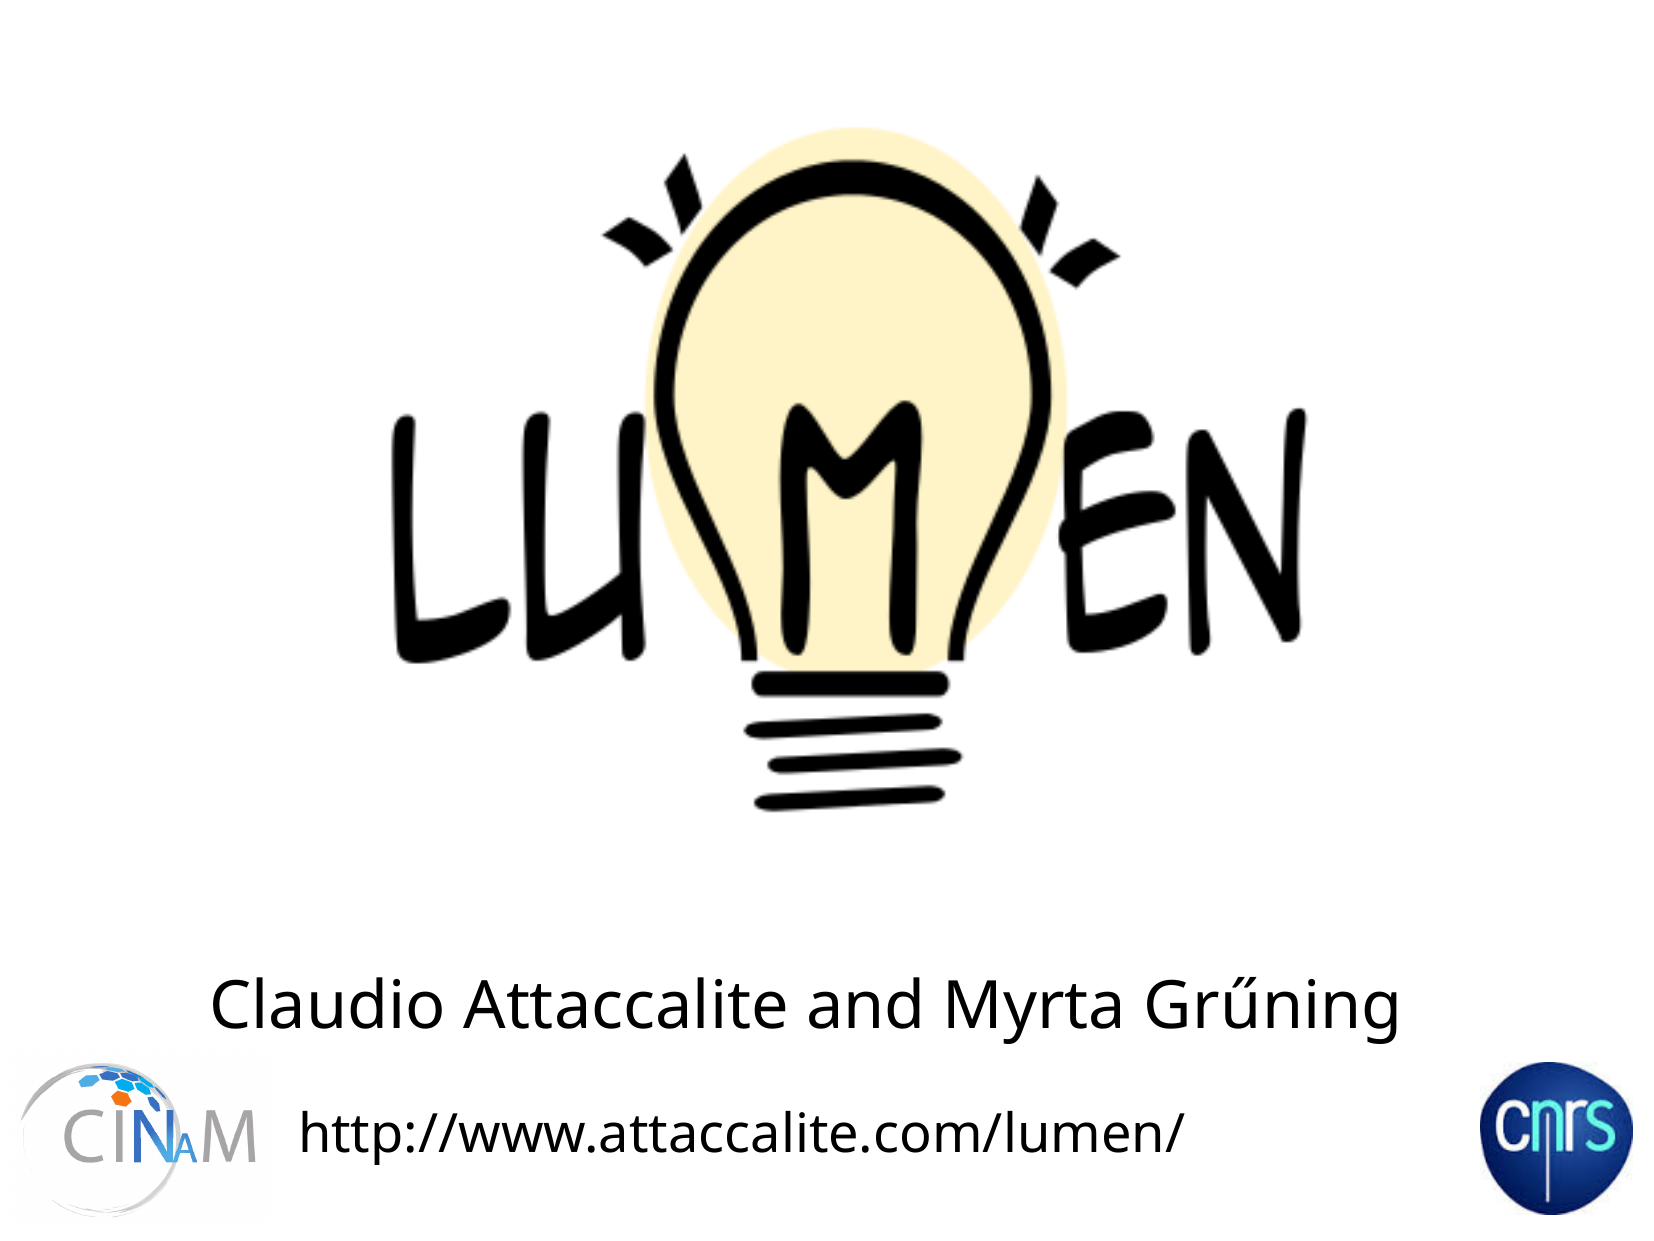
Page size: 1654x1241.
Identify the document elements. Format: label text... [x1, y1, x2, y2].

text_box http://www.attaccalite.com/lumen/ [283, 1086, 1359, 1182]
text_box Claudio Attaccalite and Myrta Grűning [194, 950, 1518, 1063]
picture [9, 1049, 270, 1223]
picture [1480, 1062, 1633, 1216]
picture [366, 102, 1335, 839]
